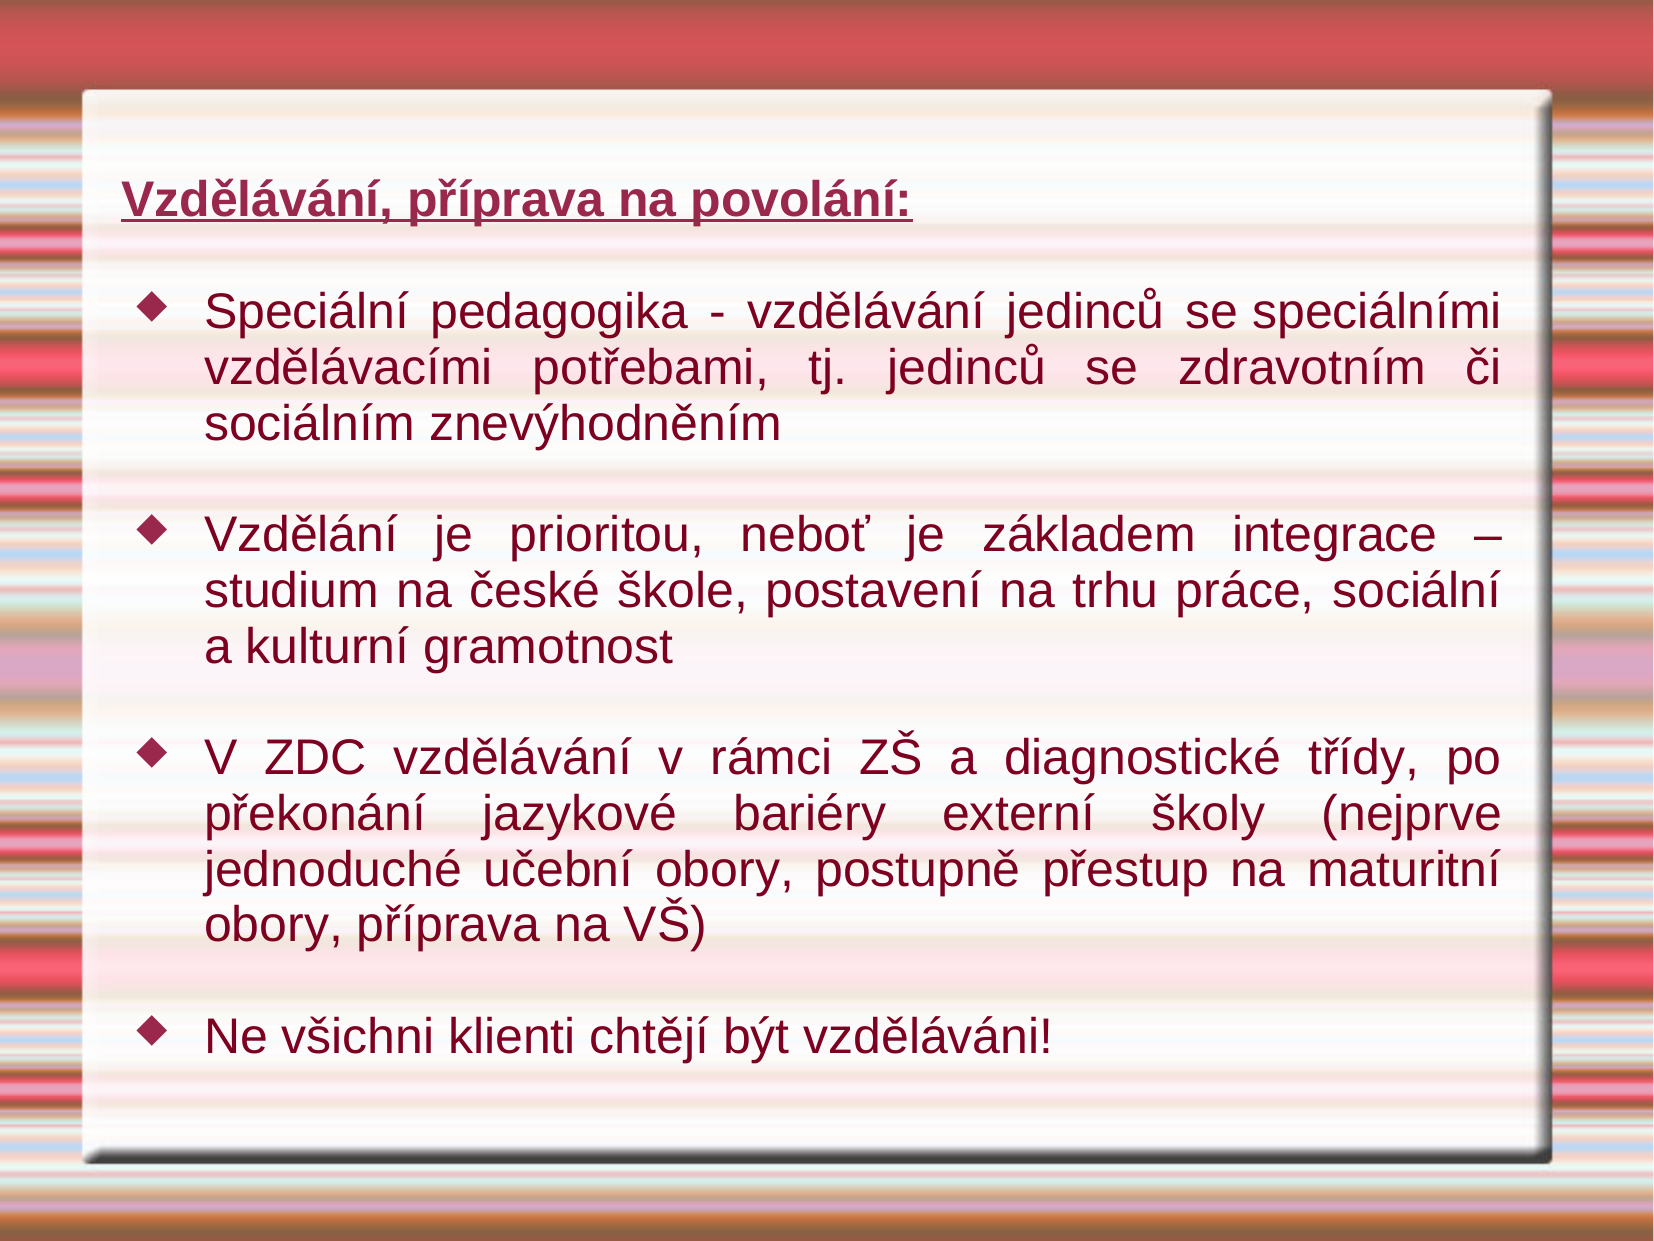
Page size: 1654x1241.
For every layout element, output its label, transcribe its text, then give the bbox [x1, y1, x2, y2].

picture [0, 0, 1654, 1241]
list Speciální pedagogika - vzdělávání jedinců se speciálními vzdělávacími potřebami, tj. jedinců se zdravotním či sociálním znevýhodněním Vzdělání je prioritou, neboť je základem integrace – studium na české škole, postavení na trhu práce, sociální a kulturní gramotnost V ZDC vzdělávání v rámci ZŠ a diagnostické třídy, po překonání jazykové bariéry externí školy (nejprve jednoduché učební obory, postupně přestup na maturitní obory, příprava na VŠ) Ne všichni klienti chtějí být vzděláváni! [121, 283, 1503, 1064]
title Vzdělávání, příprava na povolání: [121, 50, 1534, 237]
